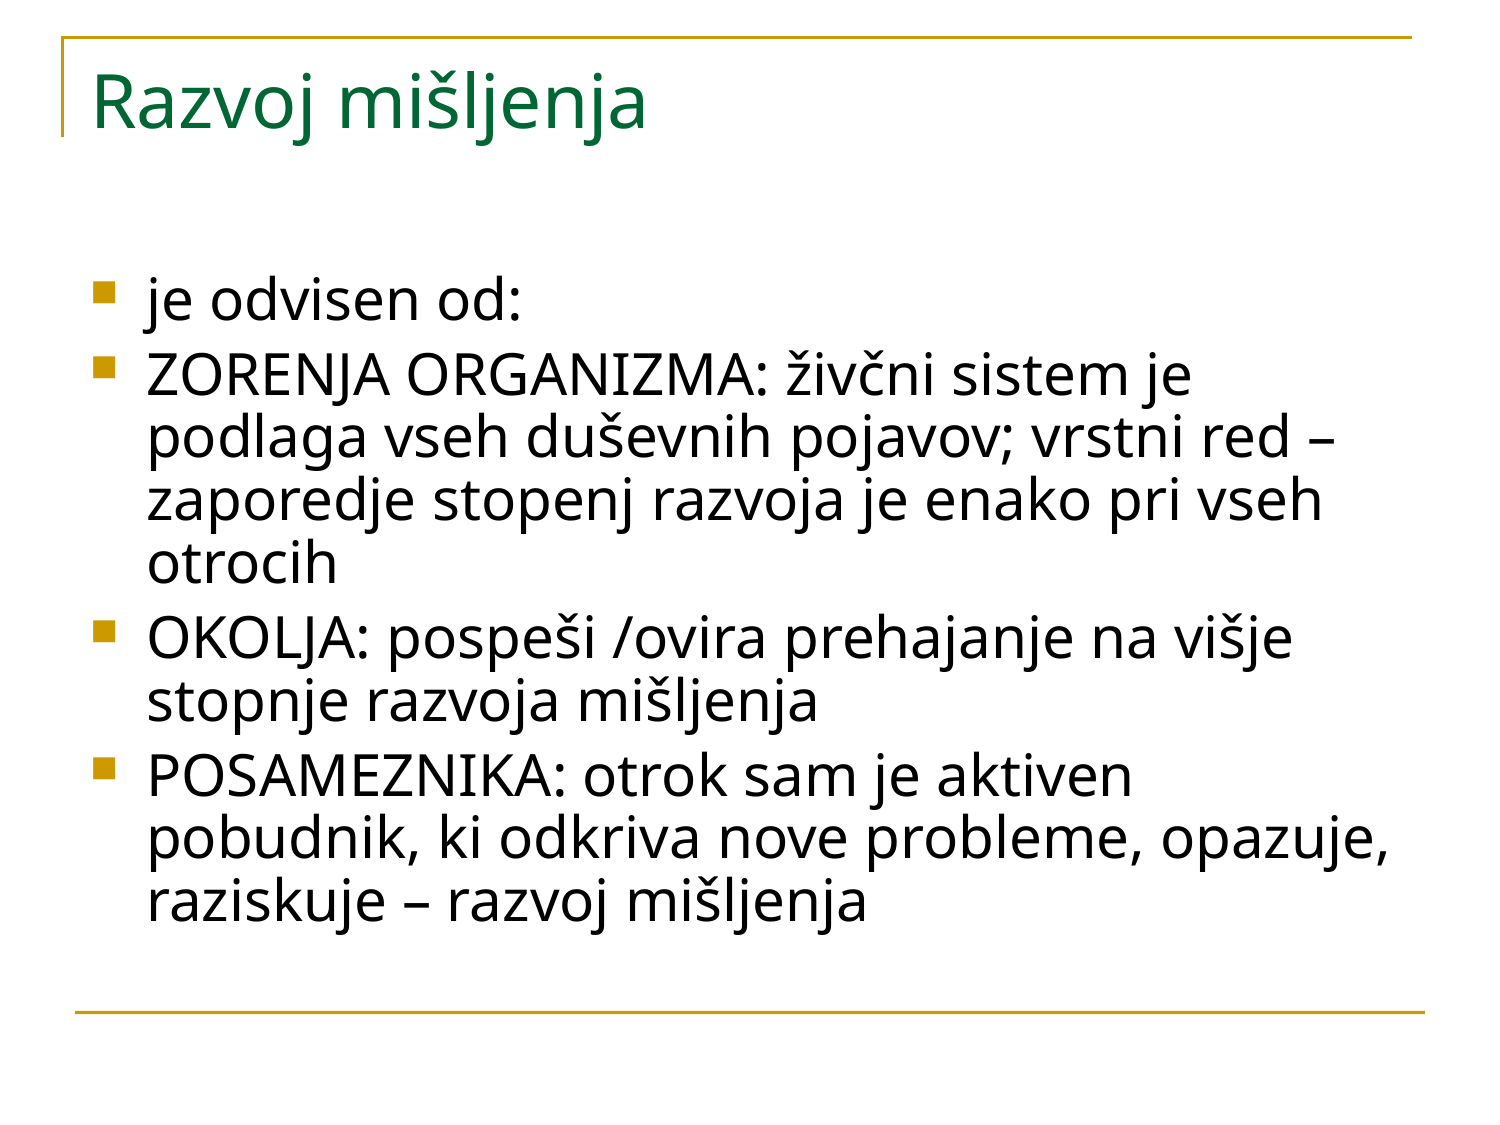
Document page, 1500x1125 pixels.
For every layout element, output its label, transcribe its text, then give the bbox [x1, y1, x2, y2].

list je odvisen od: ZORENJA ORGANIZMA: živčni sistem je podlaga vseh duševnih pojavov; vrstni red – zaporedje stopenj razvoja je enako pri vseh otrocih OKOLJA: pospeši /ovira prehajanje na višje stopnje razvoja mišljenja POSAMEZNIKA: otrok sam je aktiven pobudnik, ki odkriva nove probleme, opazuje, raziskuje – razvoj mišljenja [75, 262, 1425, 1006]
title Razvoj mišljenja [75, 45, 1425, 233]
